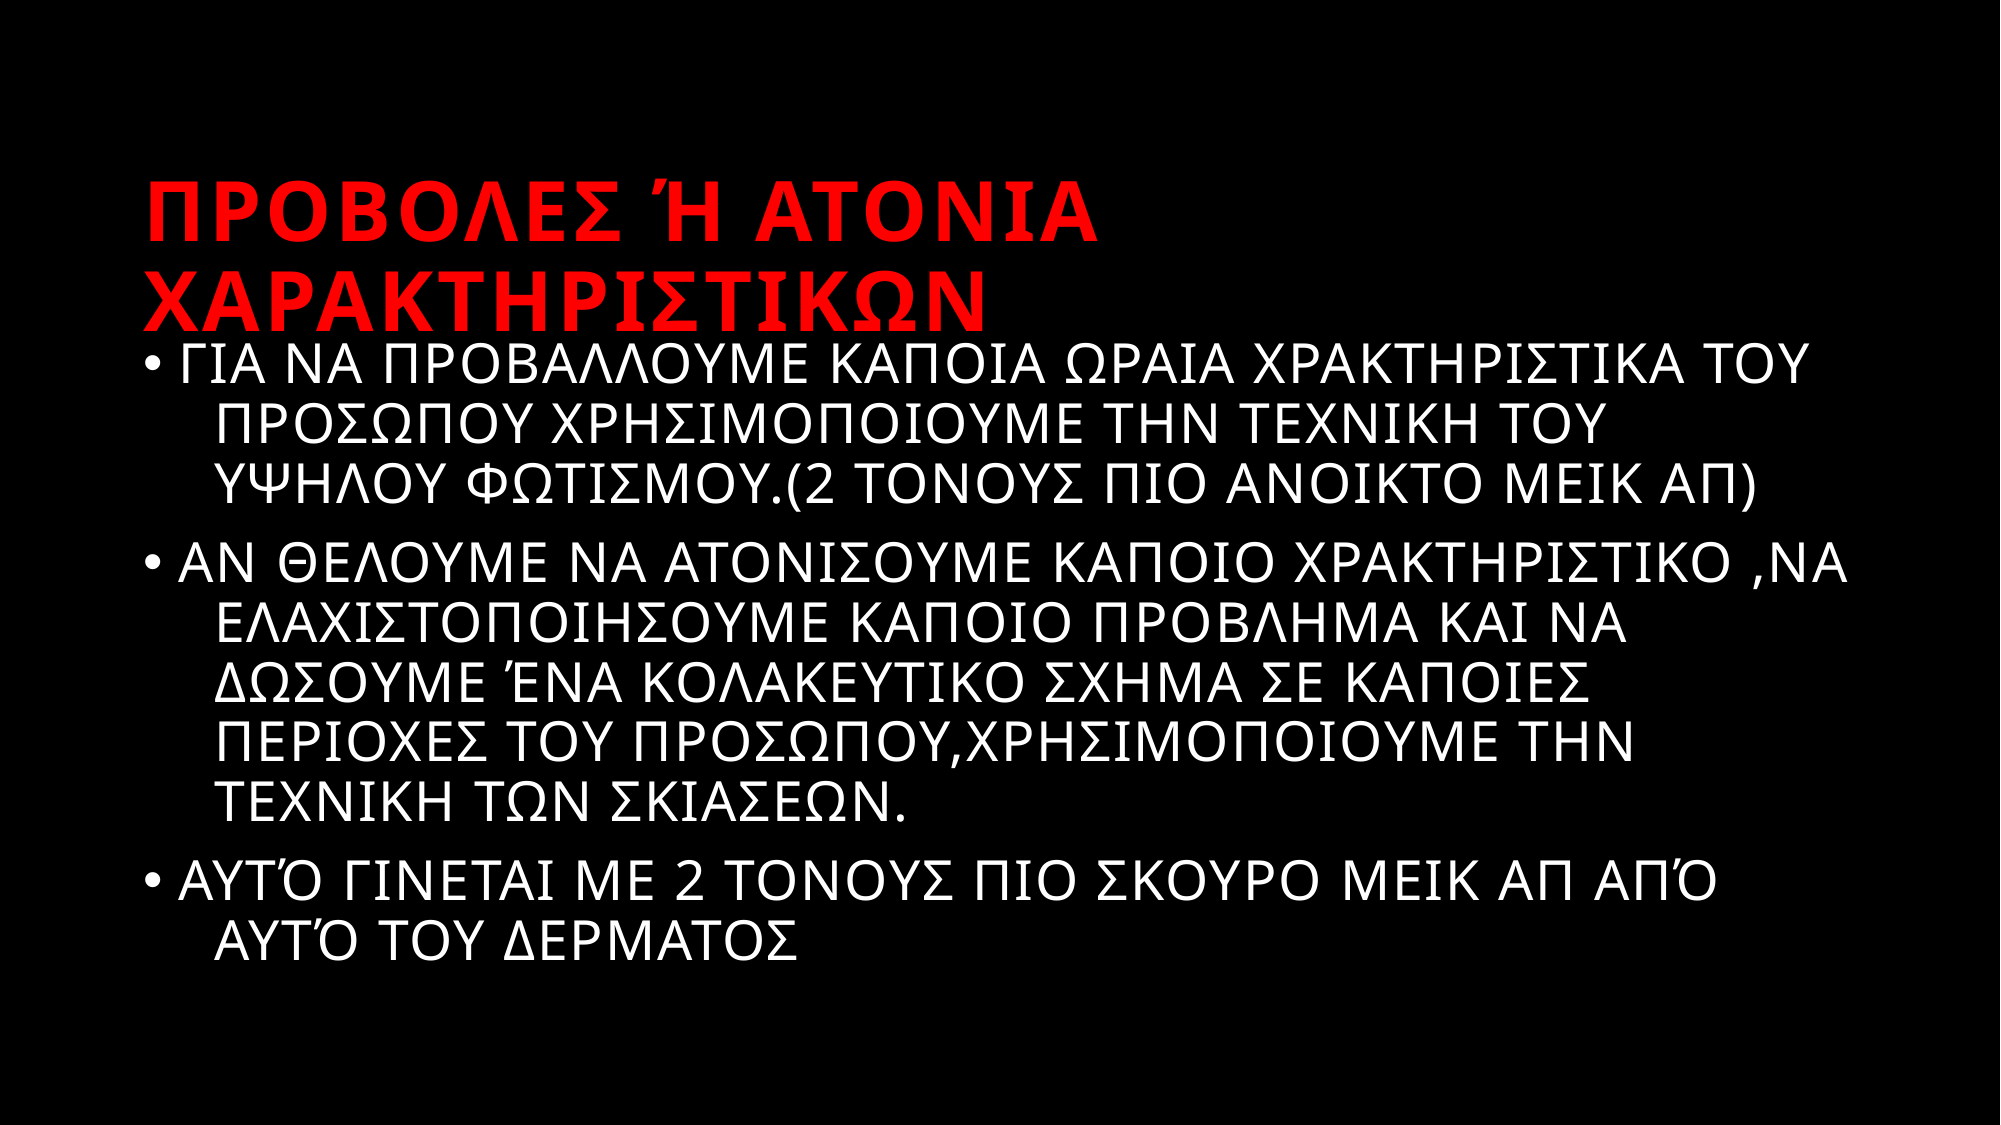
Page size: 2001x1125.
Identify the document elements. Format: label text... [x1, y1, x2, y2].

title ΠΡΟΒΟΛΕΣ Ή ΑΤΟΝΙΑ ΧΑΡΑΚΤΗΡΙΣΤΙΚΩΝ [125, 152, 1626, 300]
list ΓΙΑ ΝΑ ΠΡΟΒΑΛΛΟΥΜΕ ΚΑΠΟΙΑ ΩΡΑΙΑ ΧΡΑΚΤΗΡΙΣΤΙΚΑ ΤΟΥ ΠΡΟΣΩΠΟΥ ΧΡΗΣΙΜΟΠΟΙΟΥΜΕ ΤΗΝ ΤΕΧΝΙΚΗ ΤΟΥ ΥΨΗΛΟΥ ΦΩΤΙΣΜΟΥ.(2 ΤΟΝΟΥΣ ΠΙΟ ΑΝΟΙΚΤΟ ΜΕΙΚ ΑΠ) ΑΝ ΘΕΛΟΥΜΕ ΝΑ ΑΤΟΝΙΣΟΥΜΕ ΚΑΠΟΙΟ ΧΡΑΚΤΗΡΙΣΤΙΚΟ ,ΝΑ ΕΛΑΧΙΣΤΟΠΟΙΗΣΟΥΜΕ ΚΑΠΟΙΟ ΠΡΟΒΛΗΜΑ ΚΑΙ ΝΑ ΔΩΣΟΥΜΕ ΈΝΑ ΚΟΛΑΚΕΥΤΙΚΟ ΣΧΗΜΑ ΣΕ ΚΑΠΟΙΕΣ ΠΕΡΙΟΧΕΣ ΤΟΥ ΠΡΟΣΩΠΟΥ,ΧΡΗΣΙΜΟΠΟΙΟΥΜΕ ΤΗΝ ΤΕΧΝΙΚΗ ΤΩΝ ΣΚΙΑΣΕΩΝ. ΑΥΤΌ ΓΙΝΕΤΑΙ ΜΕ 2 ΤΟΝΟΥΣ ΠΙΟ ΣΚΟΥΡΟ ΜΕΙΚ ΑΠ ΑΠΌ ΑΥΤΌ ΤΟΥ ΔΕΡΜΑΤΟΣ [125, 318, 1876, 1000]
